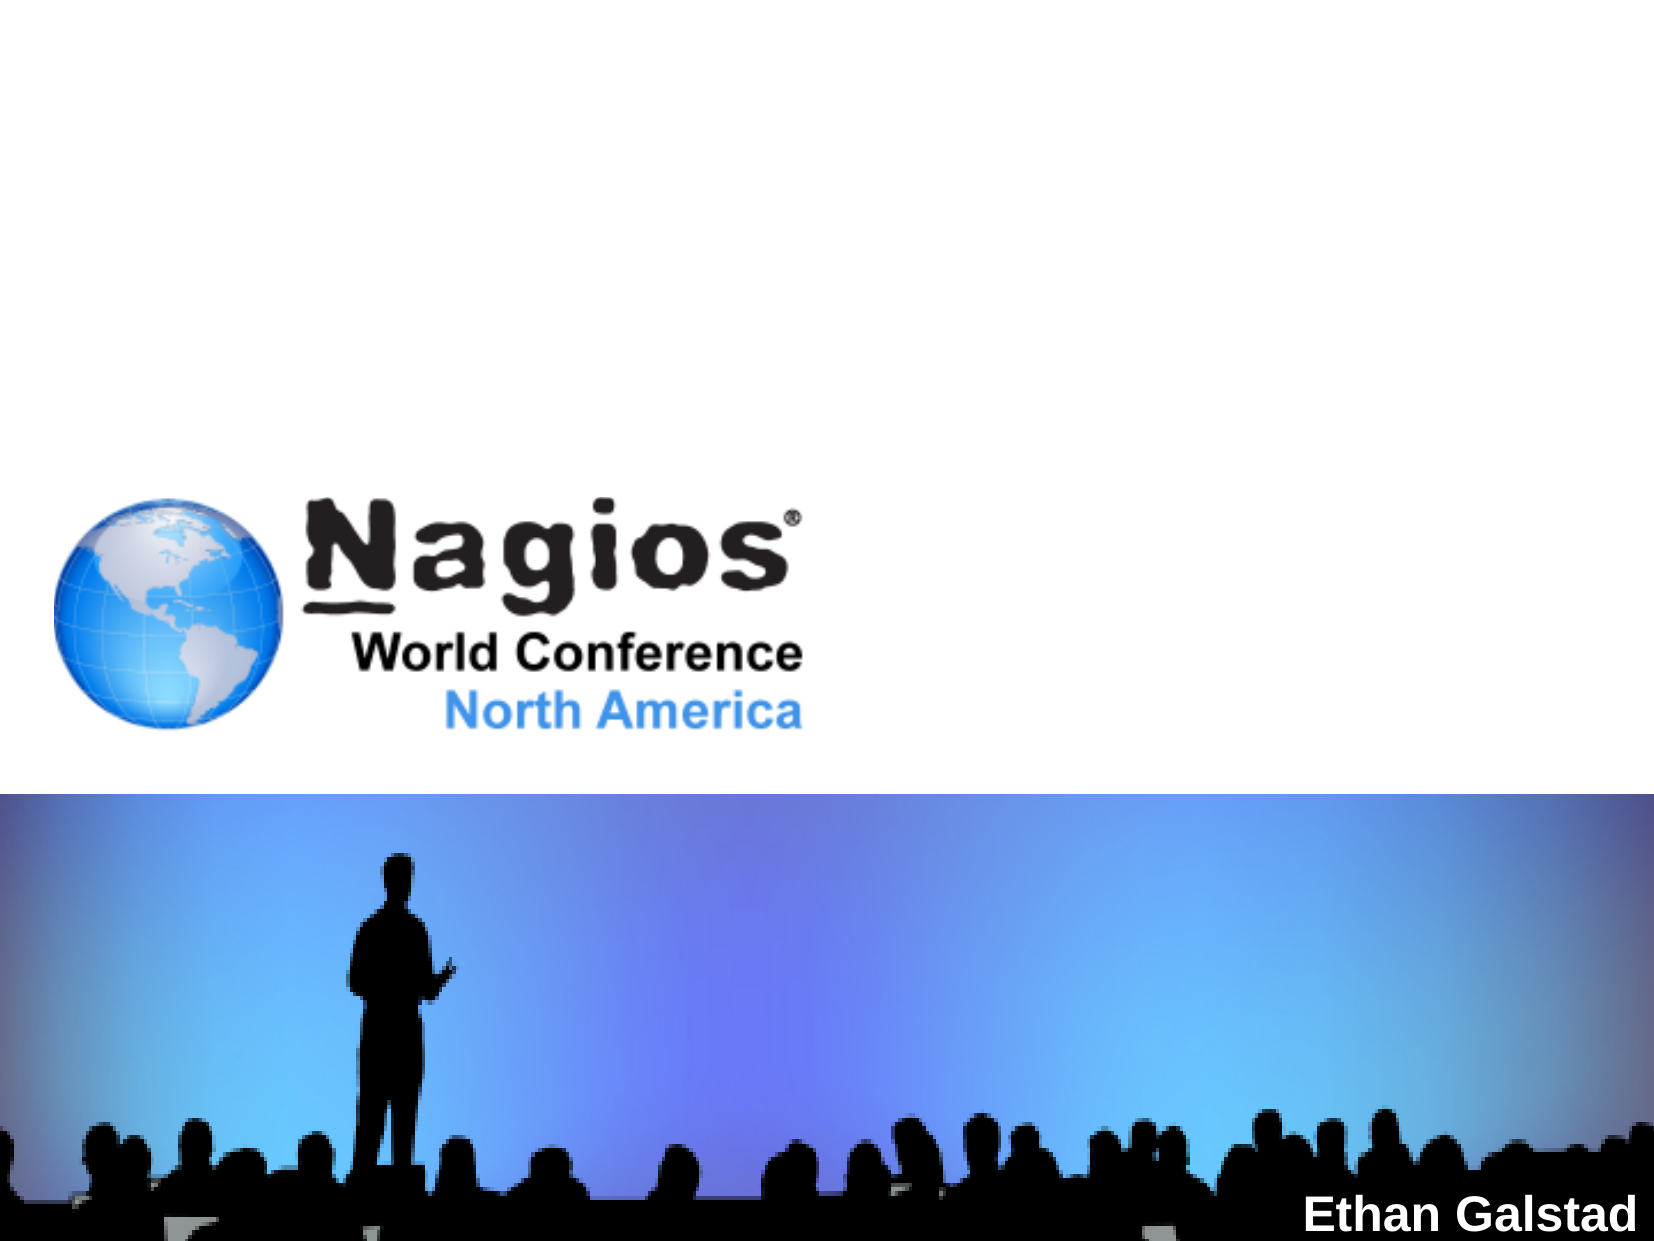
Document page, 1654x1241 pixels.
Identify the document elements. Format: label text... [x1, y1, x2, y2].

picture [54, 497, 805, 780]
text_box Ethan Galstad [1227, 1179, 1654, 1241]
picture [0, 794, 1654, 1241]
